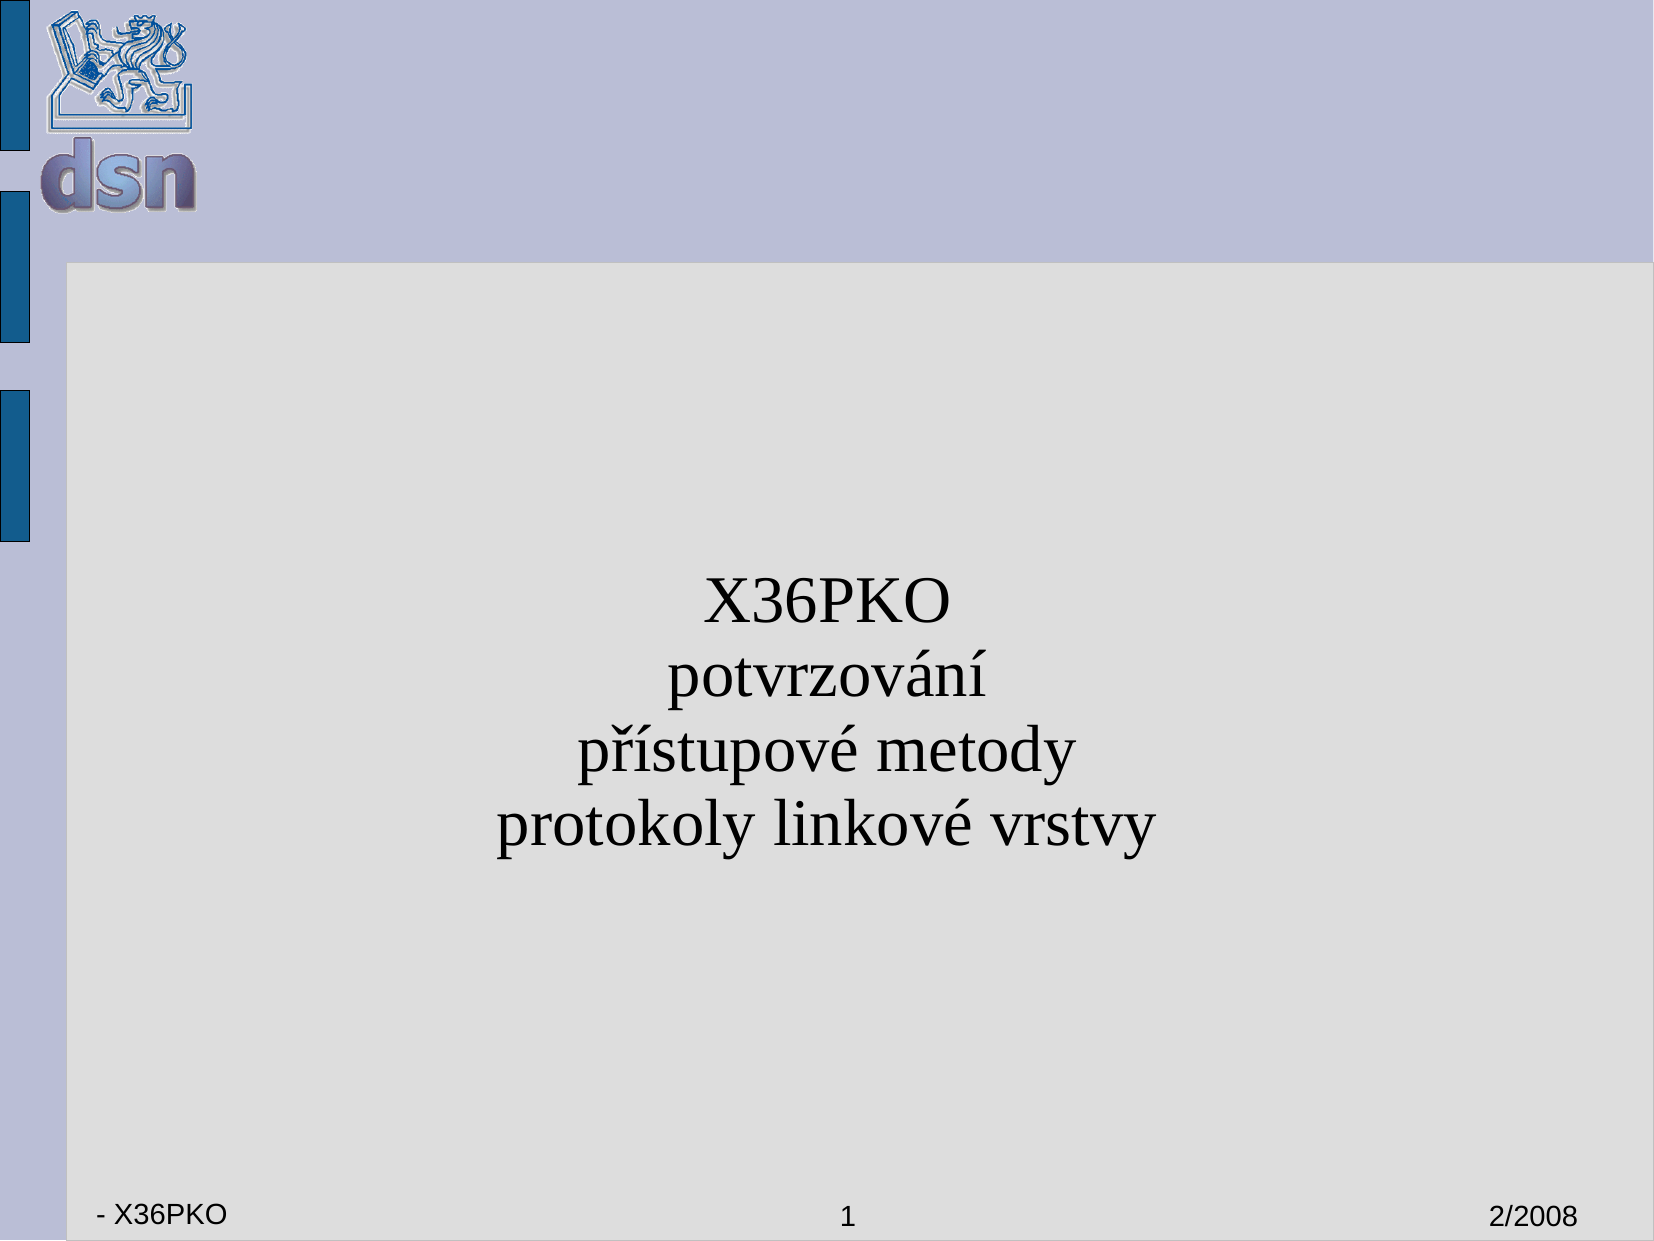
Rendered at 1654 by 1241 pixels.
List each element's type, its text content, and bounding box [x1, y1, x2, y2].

picture [10, 10, 223, 230]
subtitle X36PKO potvrzování přístupové metody protokoly linkové vrstvy [121, 297, 1534, 1126]
